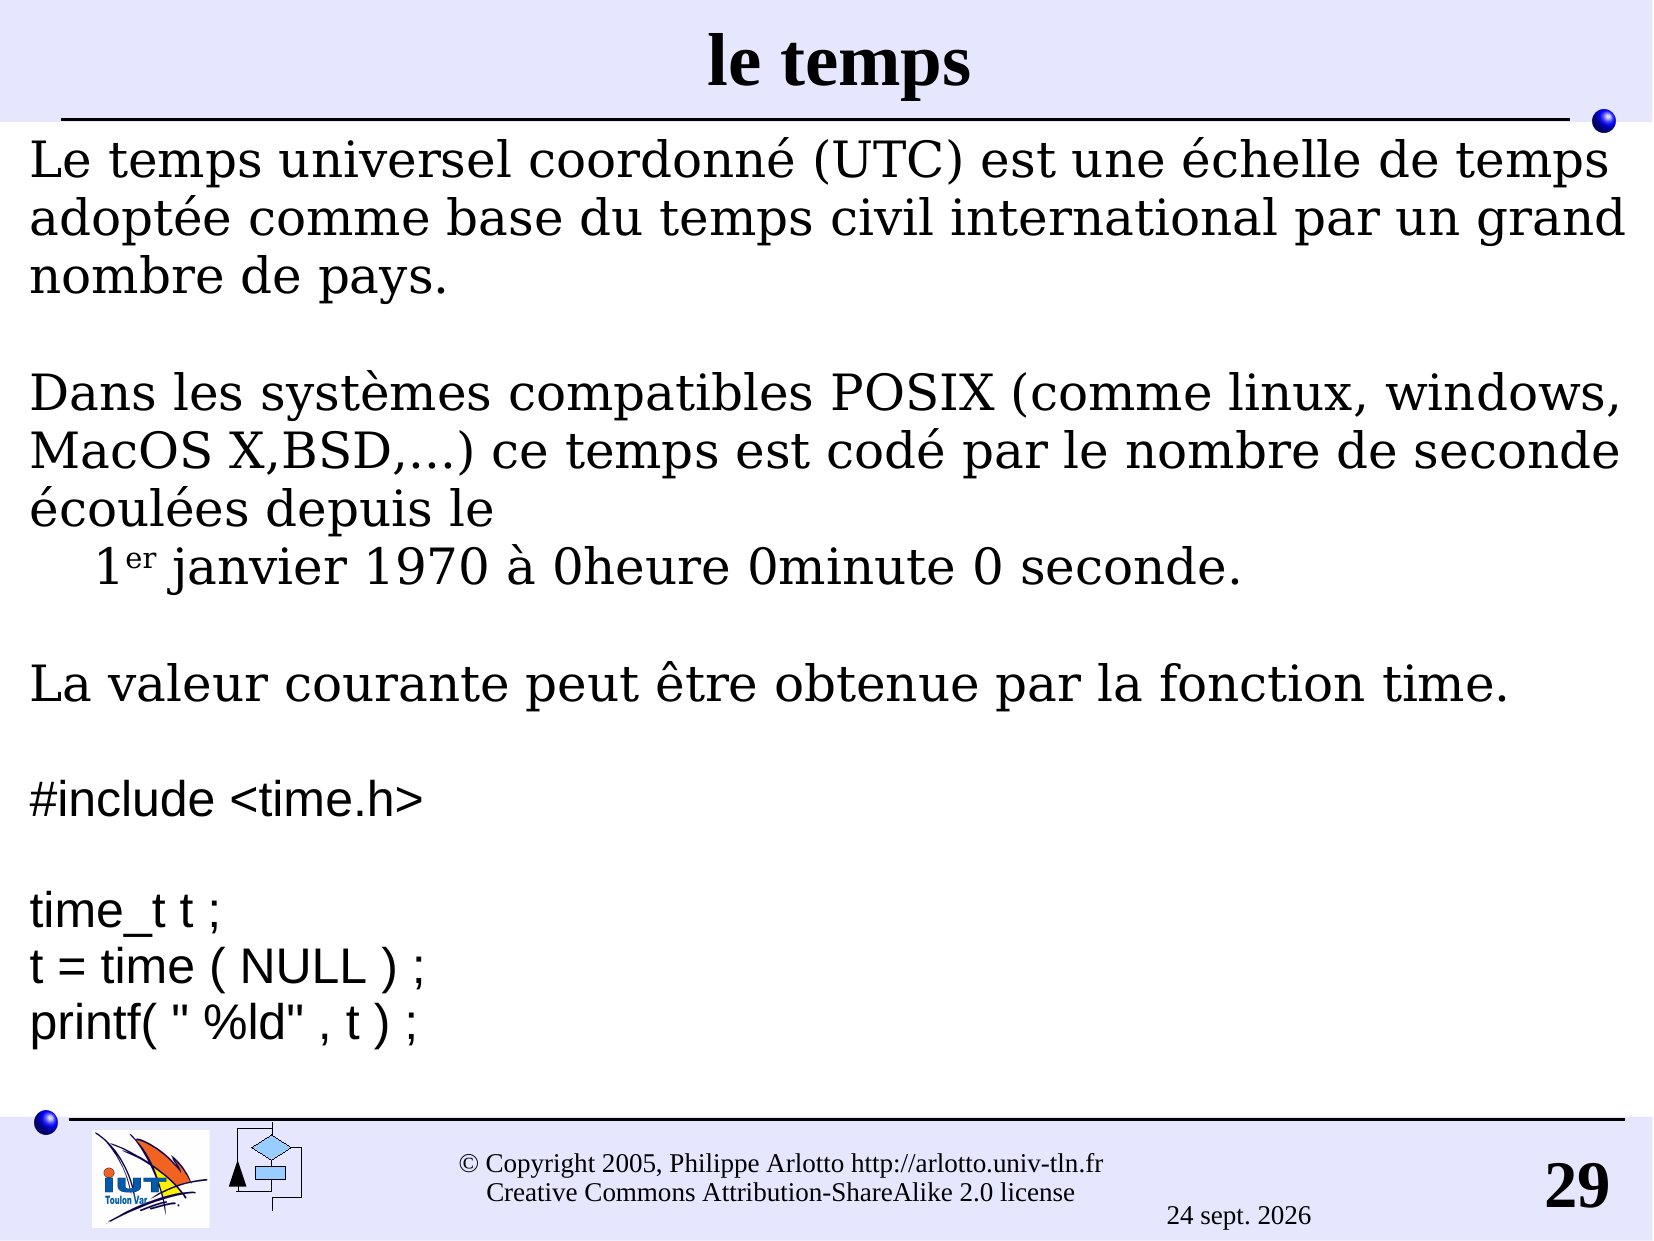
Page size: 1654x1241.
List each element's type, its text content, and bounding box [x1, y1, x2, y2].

text_box Le temps universel coordonné (UTC) est une échelle de temps adoptée comme base du temps civil international par un grand nombre de pays. Dans les systèmes compatibles POSIX (comme linux, windows, MacOS X,BSD,...) ce temps est codé par le nombre de seconde écoulées depuis le 1er janvier 1970 à 0heure 0minute 0 seconde. La valeur courante peut être obtenue par la fonction time. #include <time.h> time_t t ; t = time ( NULL ) ; printf( " %ld" , t ) ; [29, 130, 1628, 1110]
title le temps [95, 14, 1585, 107]
